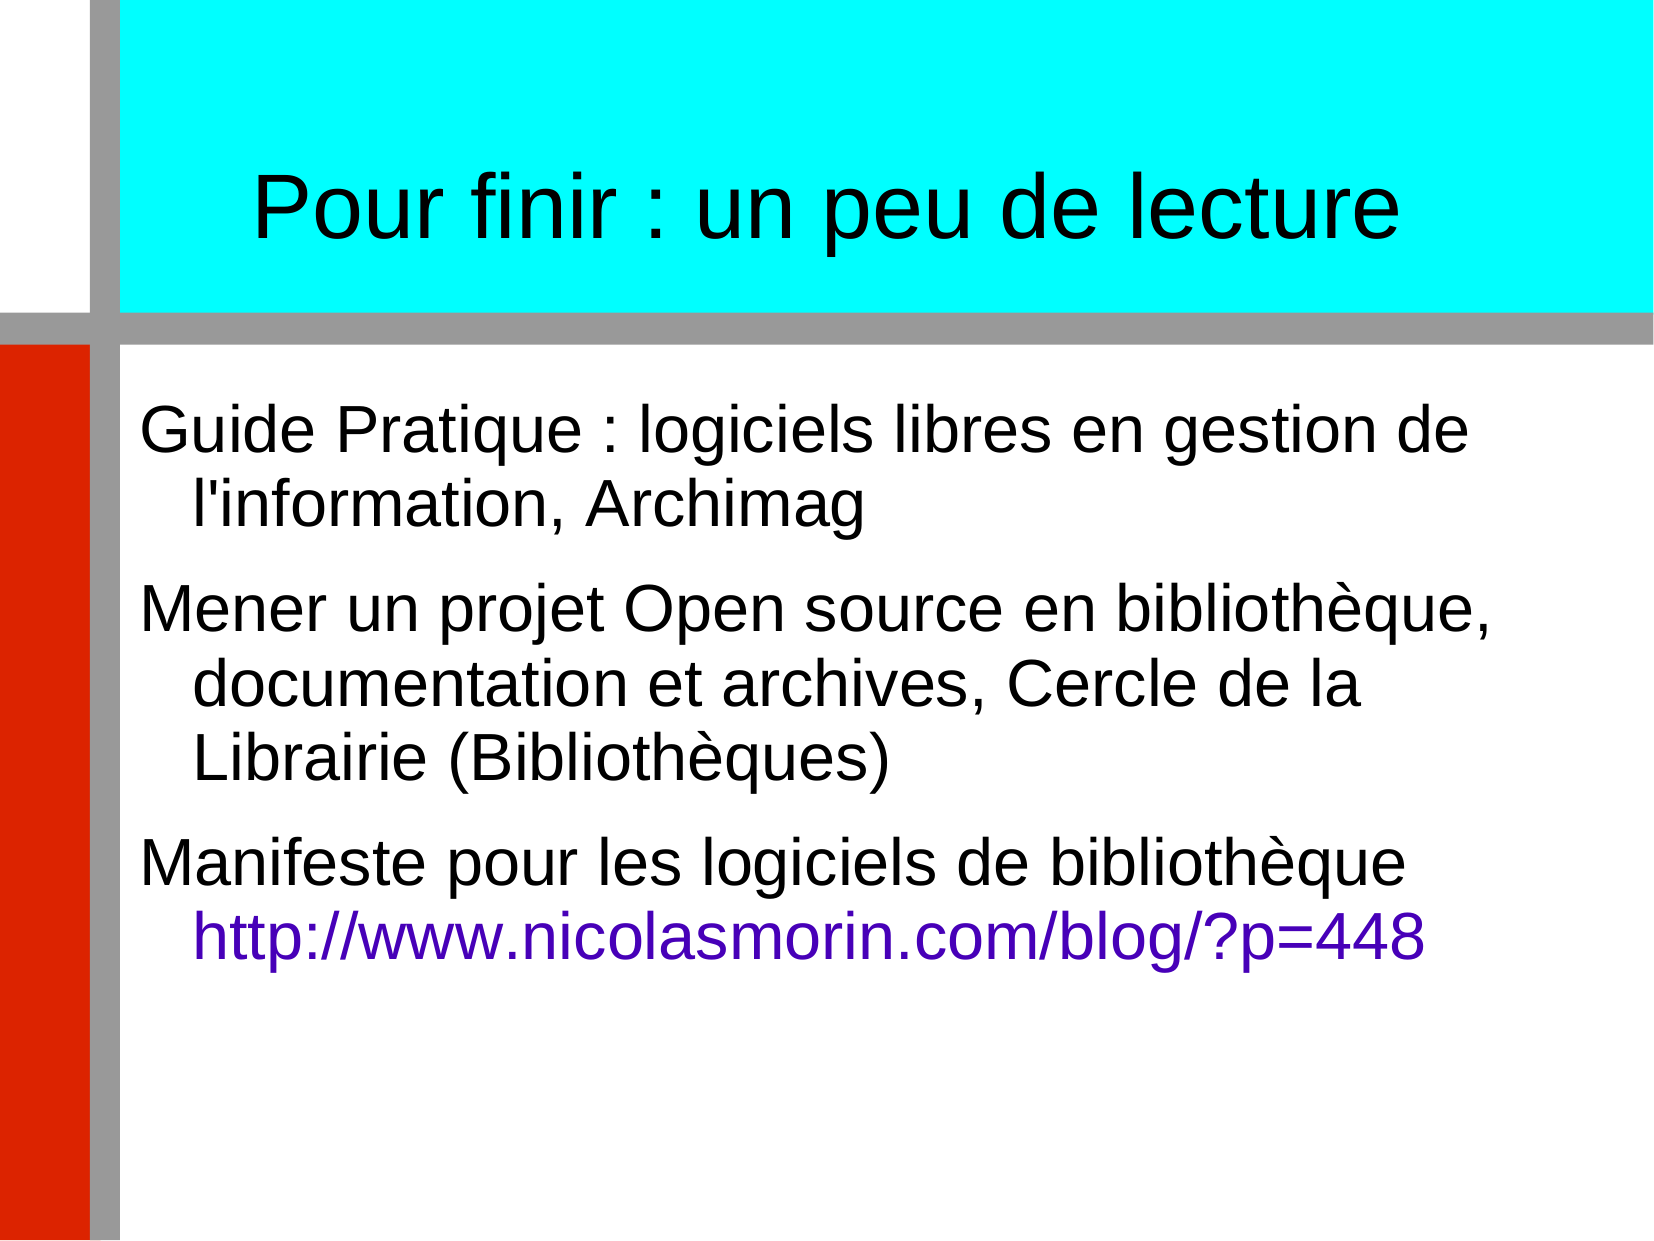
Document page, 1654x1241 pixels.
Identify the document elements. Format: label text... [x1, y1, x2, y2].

title Pour finir : un peu de lecture [121, 102, 1534, 311]
list Guide Pratique : logiciels libres en gestion de l'information, Archimag Mener un projet Open source en bibliothèque, documentation et archives, Cercle de la Librairie (Bibliothèques) Manifeste pour les logiciels de bibliothèque http://www.nicolasmorin.com/blog/?p=448 [121, 391, 1534, 1127]
